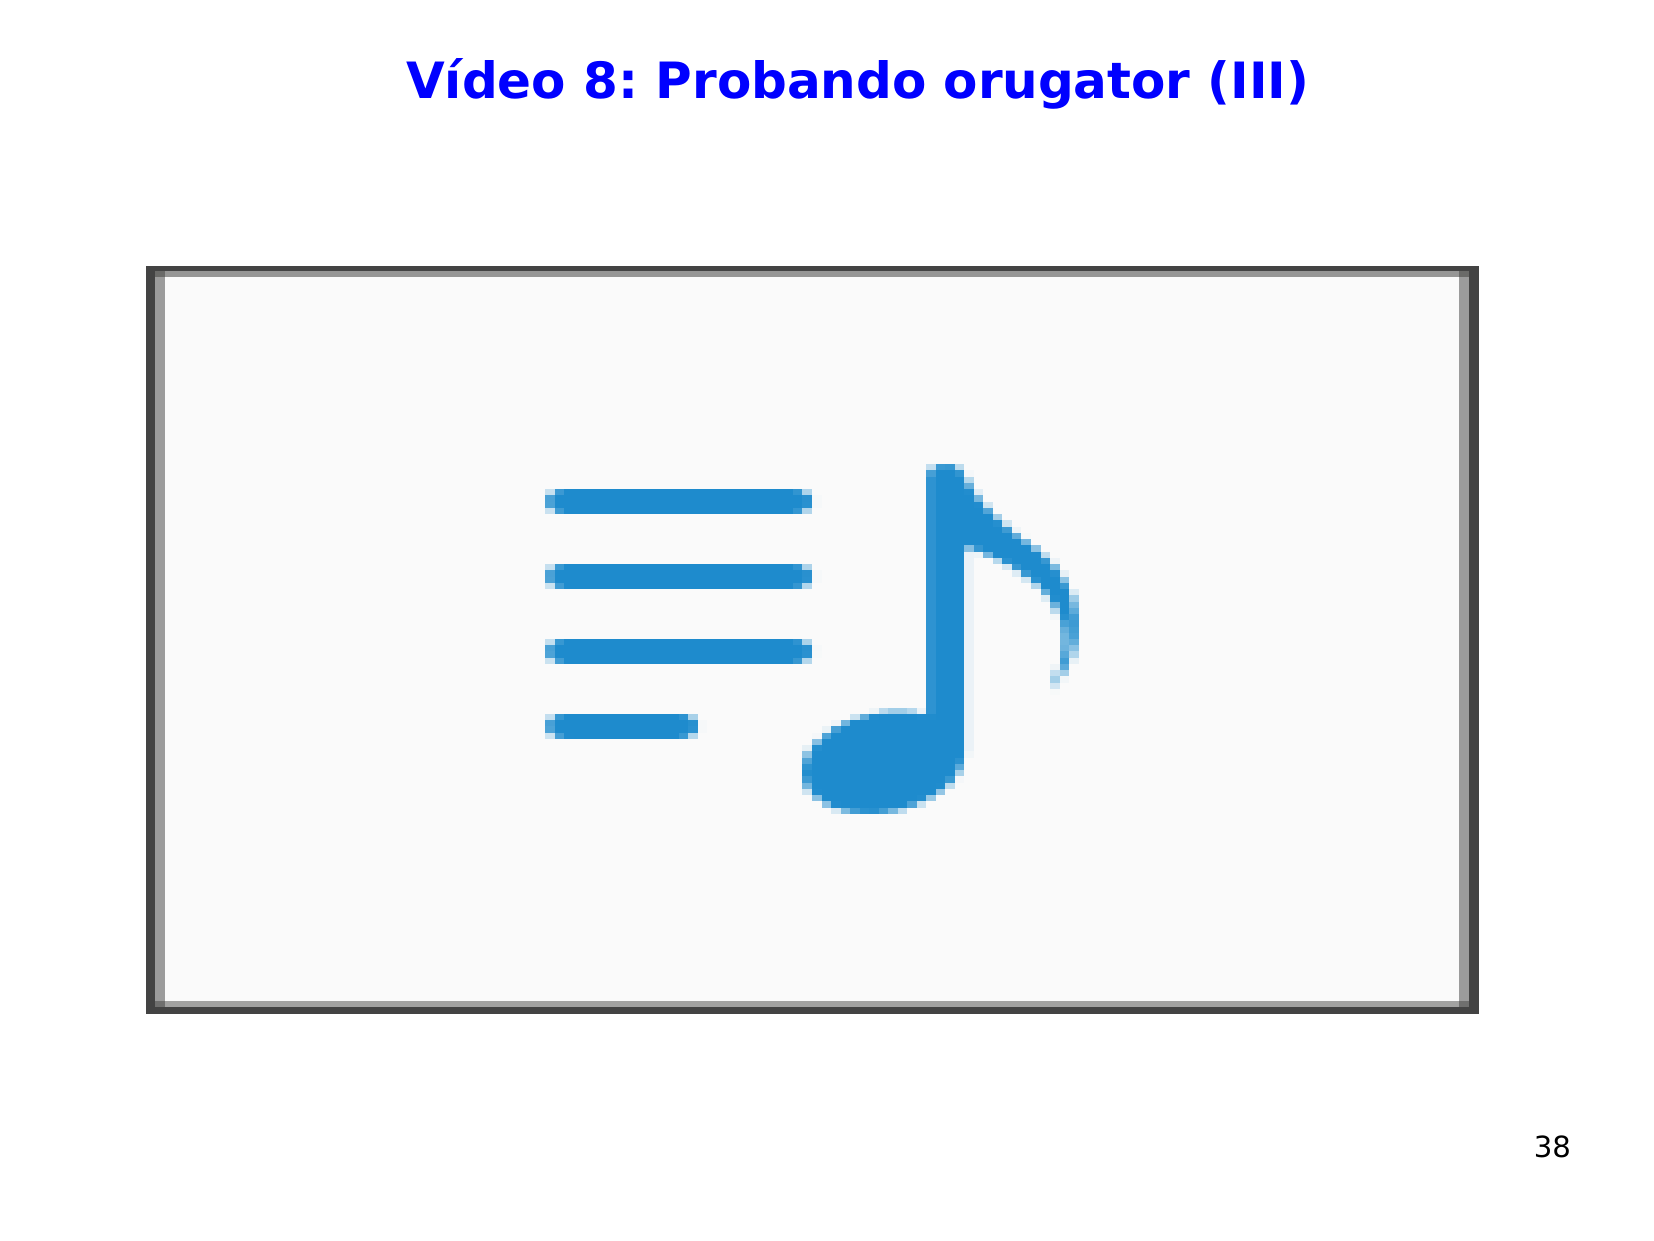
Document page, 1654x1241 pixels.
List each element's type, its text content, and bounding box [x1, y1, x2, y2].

text_box [145, 264, 1480, 1015]
text_box Vídeo 8: Probando orugator (III) [391, 44, 1325, 118]
